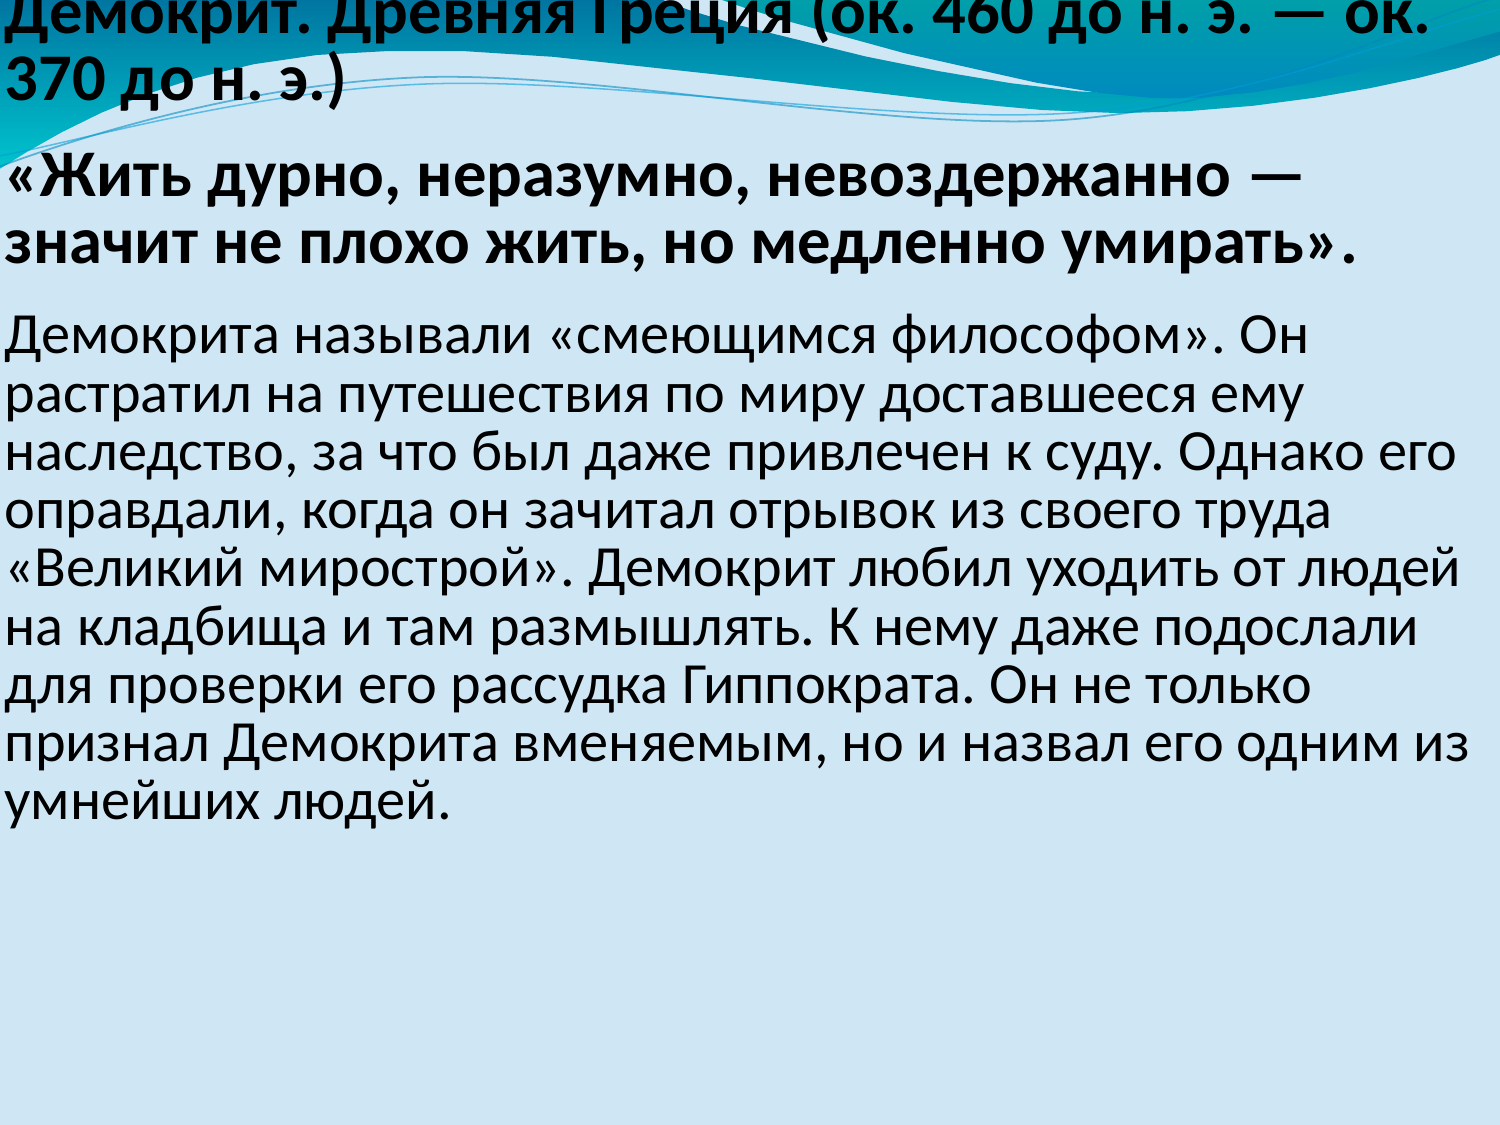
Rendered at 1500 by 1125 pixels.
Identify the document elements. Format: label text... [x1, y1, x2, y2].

text_box Демокрит. Древняя Греция (ок. 460 до н. э. — ок. 370 до н. э.) «Жить дурно, неразумно, невоздержанно — значит не плохо жить, но медленно умирать». Демокрита называли «смеющимся философом». Он растратил на путешествия по миру доставшееся ему наследство, за что был даже привлечен к суду. Однако его оправдали, когда он зачитал отрывок из своего труда «Великий мирострой». Демокрит любил уходить от людей на кладбища и там размышлять. К нему даже подослали для проверки его рассудка Гиппократа. Он не только признал Демокрита вменяемым, но и назвал его одним из умнейших людей. [0, 0, 1500, 1125]
